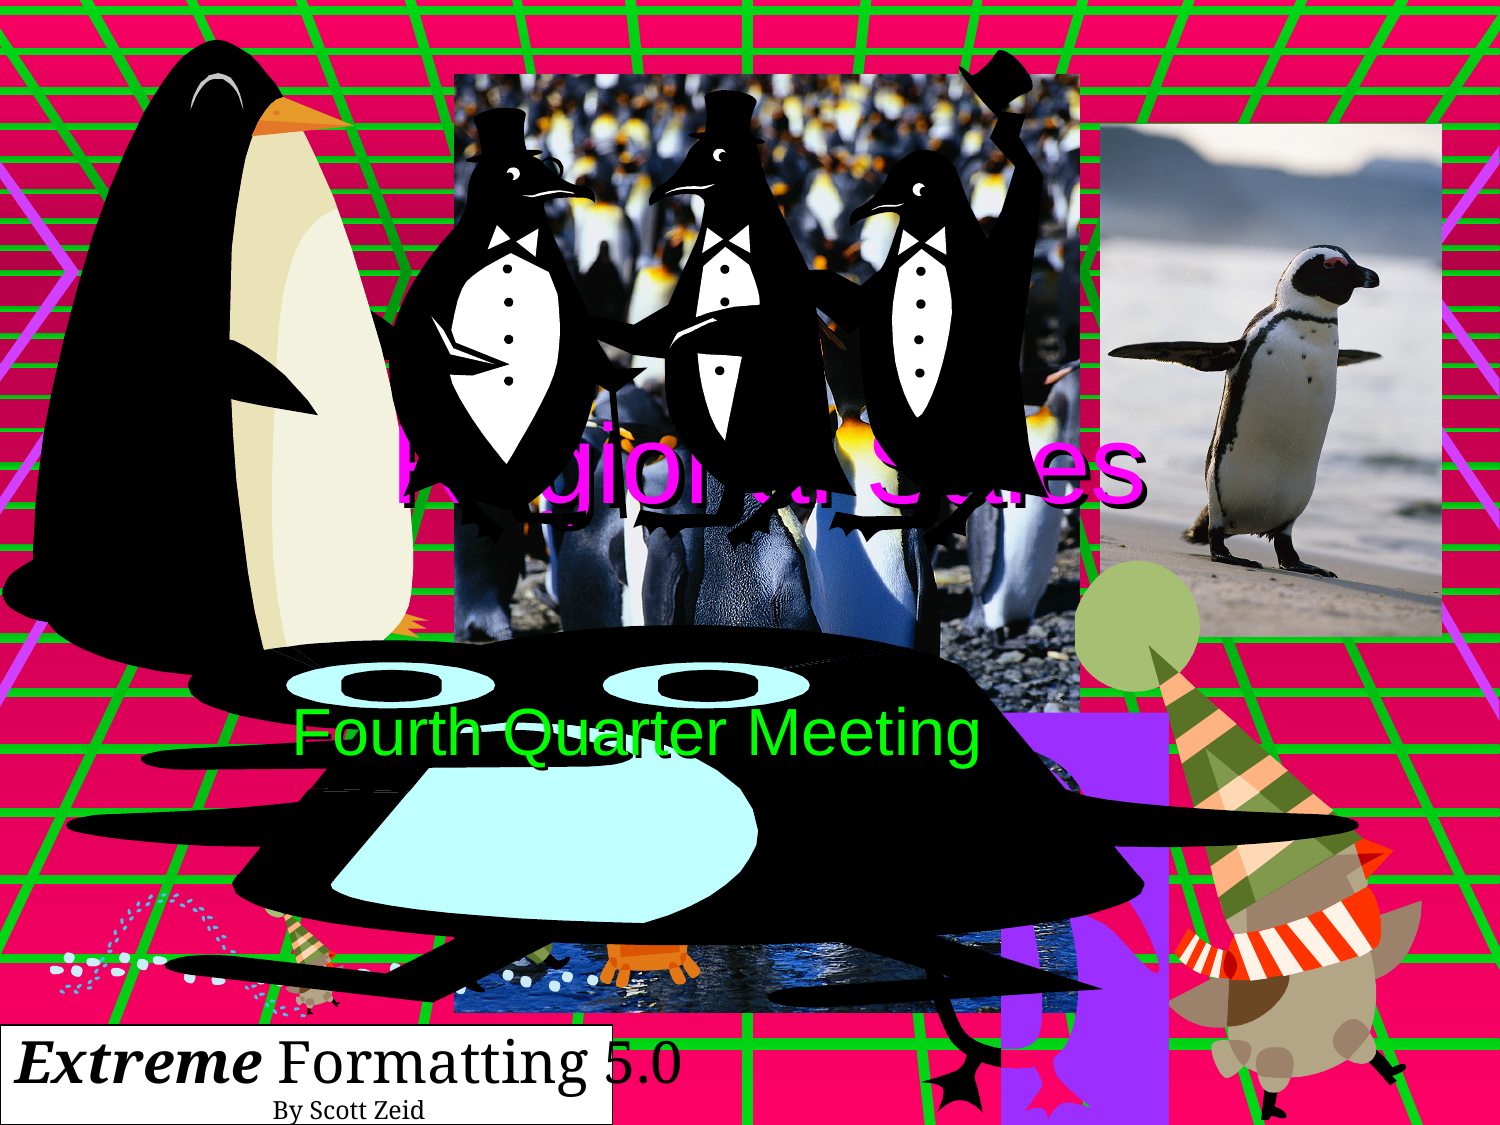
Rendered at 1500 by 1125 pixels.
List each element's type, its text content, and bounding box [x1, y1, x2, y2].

title Regional Sales [199, 249, 387, 535]
subtitle Fourth Quarter Meeting [112, 687, 1163, 976]
title Regional Sales [1050, 249, 1338, 535]
picture [0, 37, 1442, 1125]
